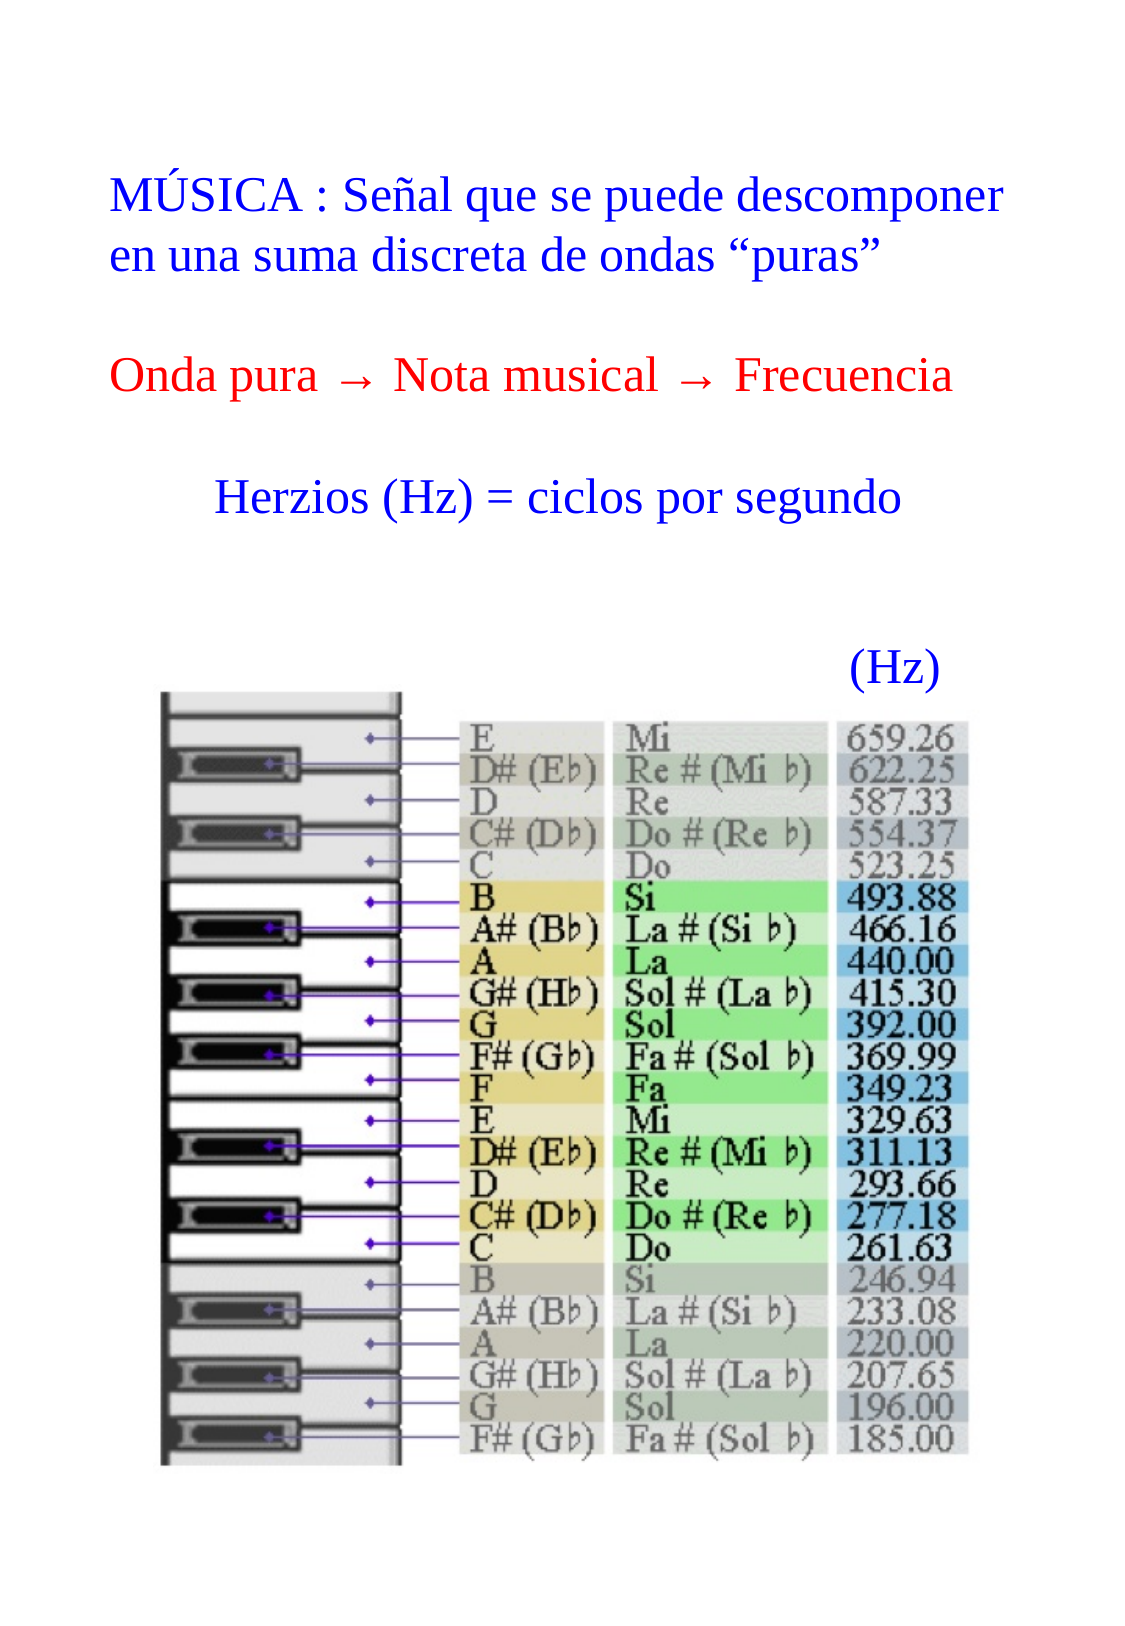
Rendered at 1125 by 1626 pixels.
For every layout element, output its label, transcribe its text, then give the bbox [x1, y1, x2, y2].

text_box MÚSICA : Señal que se puede descomponer en una suma discreta de ondas “puras” Onda pura → Nota musical → Frecuencia [94, 153, 1064, 409]
text_box (Hz) [835, 625, 957, 701]
text_box Herzios (Hz) = ciclos por segundo [199, 456, 922, 532]
picture [153, 684, 981, 1474]
